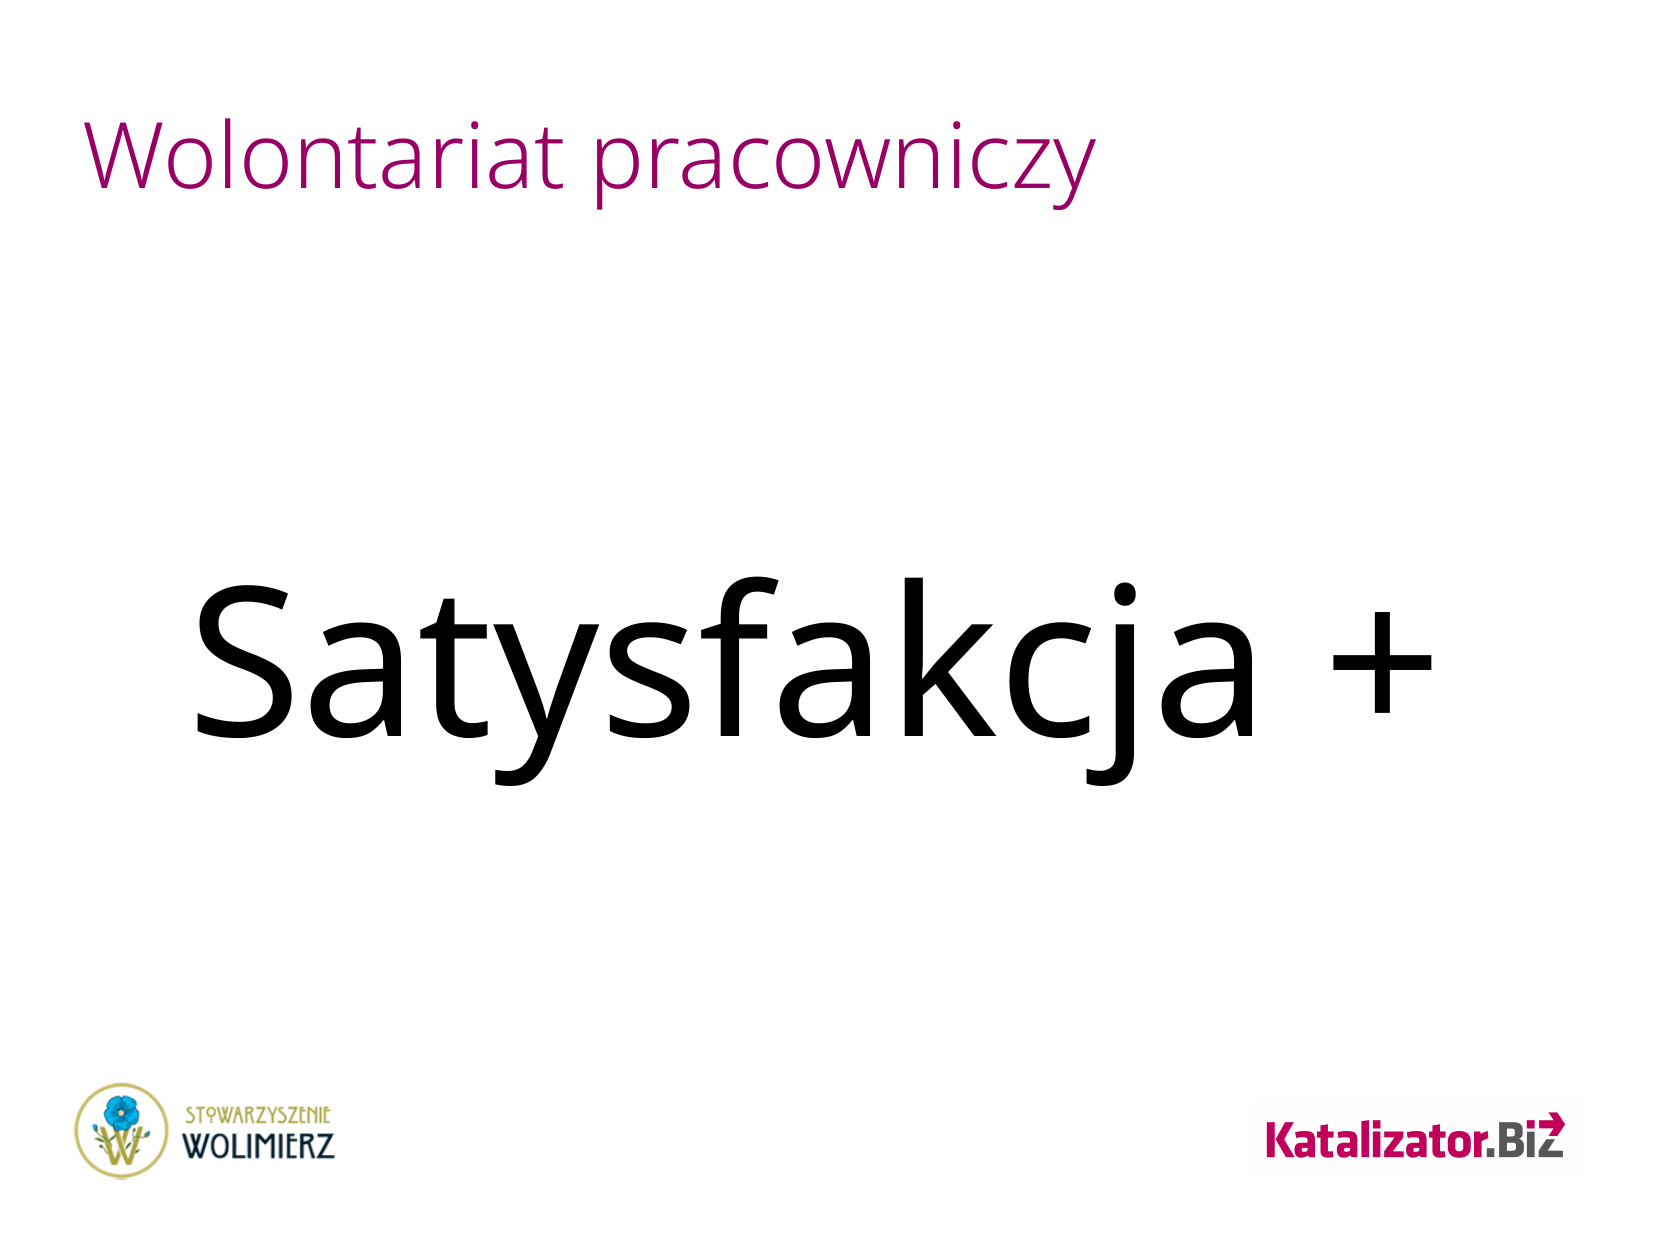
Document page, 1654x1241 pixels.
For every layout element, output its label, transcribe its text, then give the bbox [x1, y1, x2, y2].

picture [68, 1066, 343, 1198]
list Satysfakcja + [70, 514, 1560, 839]
title Wolontariat pracowniczy [82, 49, 1571, 257]
picture [1251, 1098, 1585, 1178]
